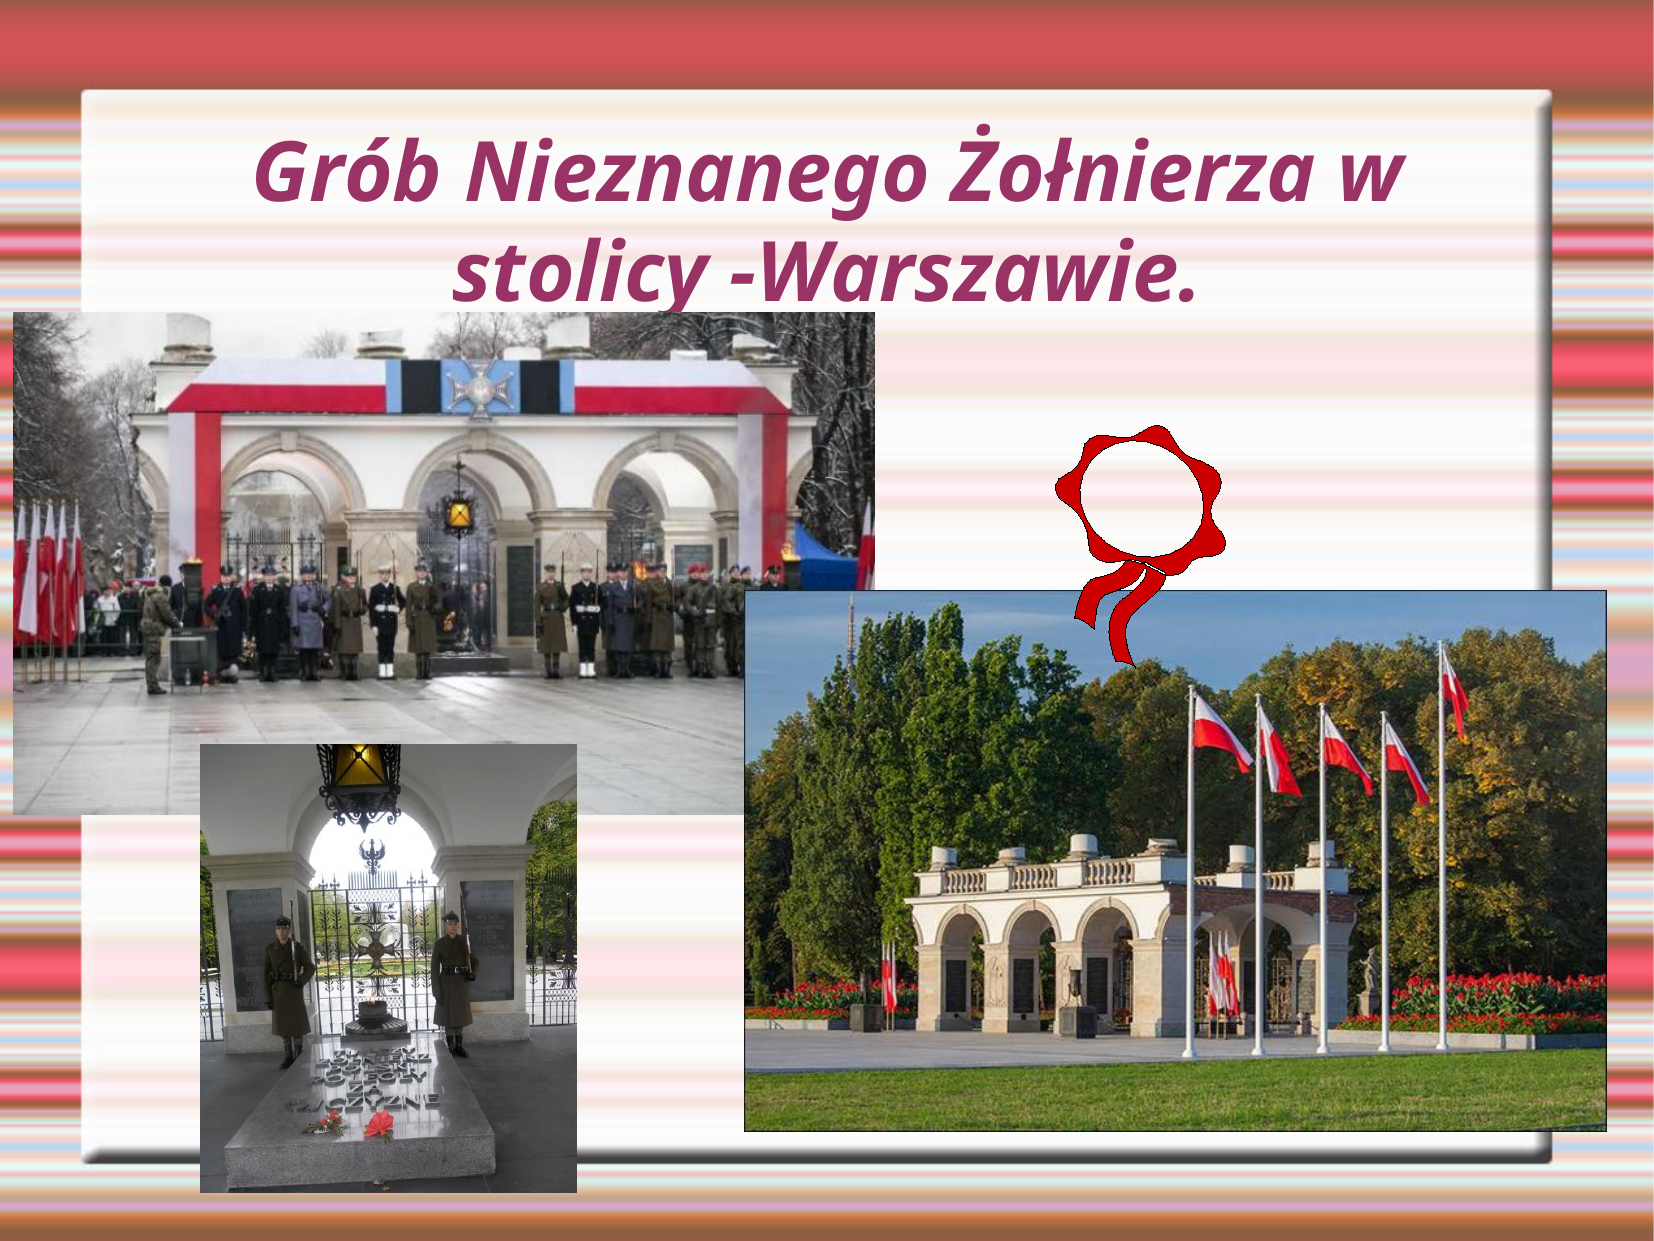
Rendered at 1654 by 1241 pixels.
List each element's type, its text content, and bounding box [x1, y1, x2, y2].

title Grób Nieznanego Żołnierza w stolicy -Warszawie. [121, 114, 1534, 322]
text_box [1055, 425, 1226, 669]
picture [13, 312, 1607, 1193]
